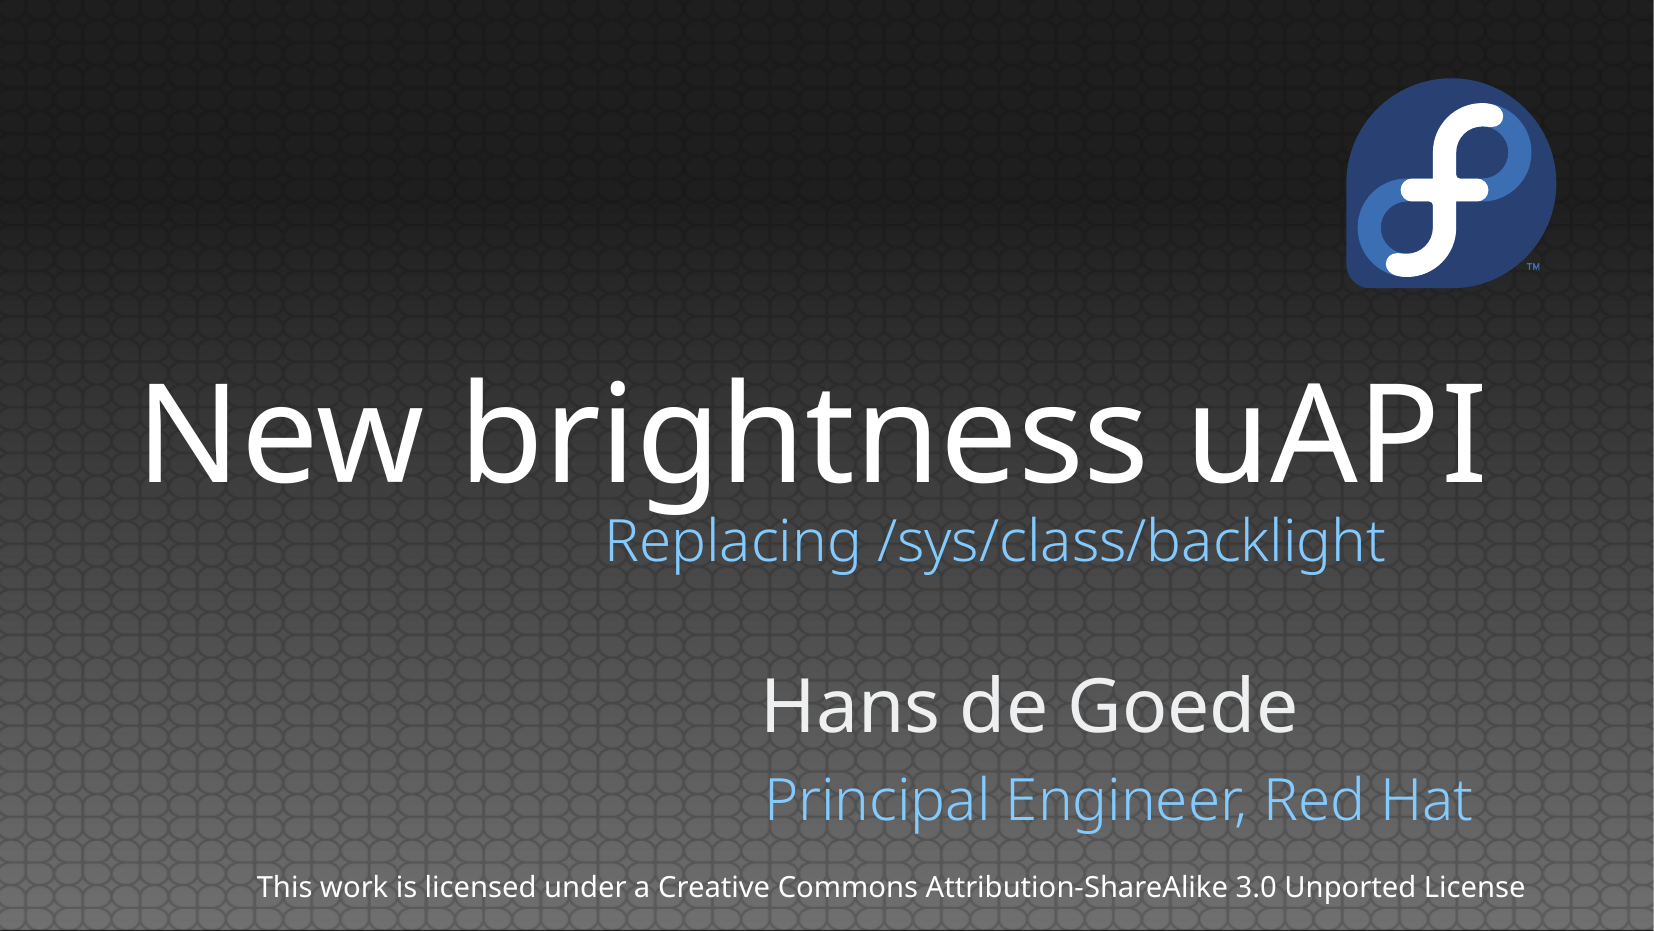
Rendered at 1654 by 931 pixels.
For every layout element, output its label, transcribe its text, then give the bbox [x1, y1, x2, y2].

text_box New brightness uAPI [0, 327, 1654, 497]
text_box Replacing /sys/class/backlight [589, 491, 1565, 572]
picture [0, 497, 1654, 931]
text_box This work is licensed under a Creative Commons Attribution-ShareAlike 3.0 Unported License [146, 858, 1542, 931]
picture [0, 0, 1654, 327]
text_box Hans de Goede [746, 645, 1498, 744]
text_box Principal Engineer, Red Hat [749, 751, 1599, 860]
